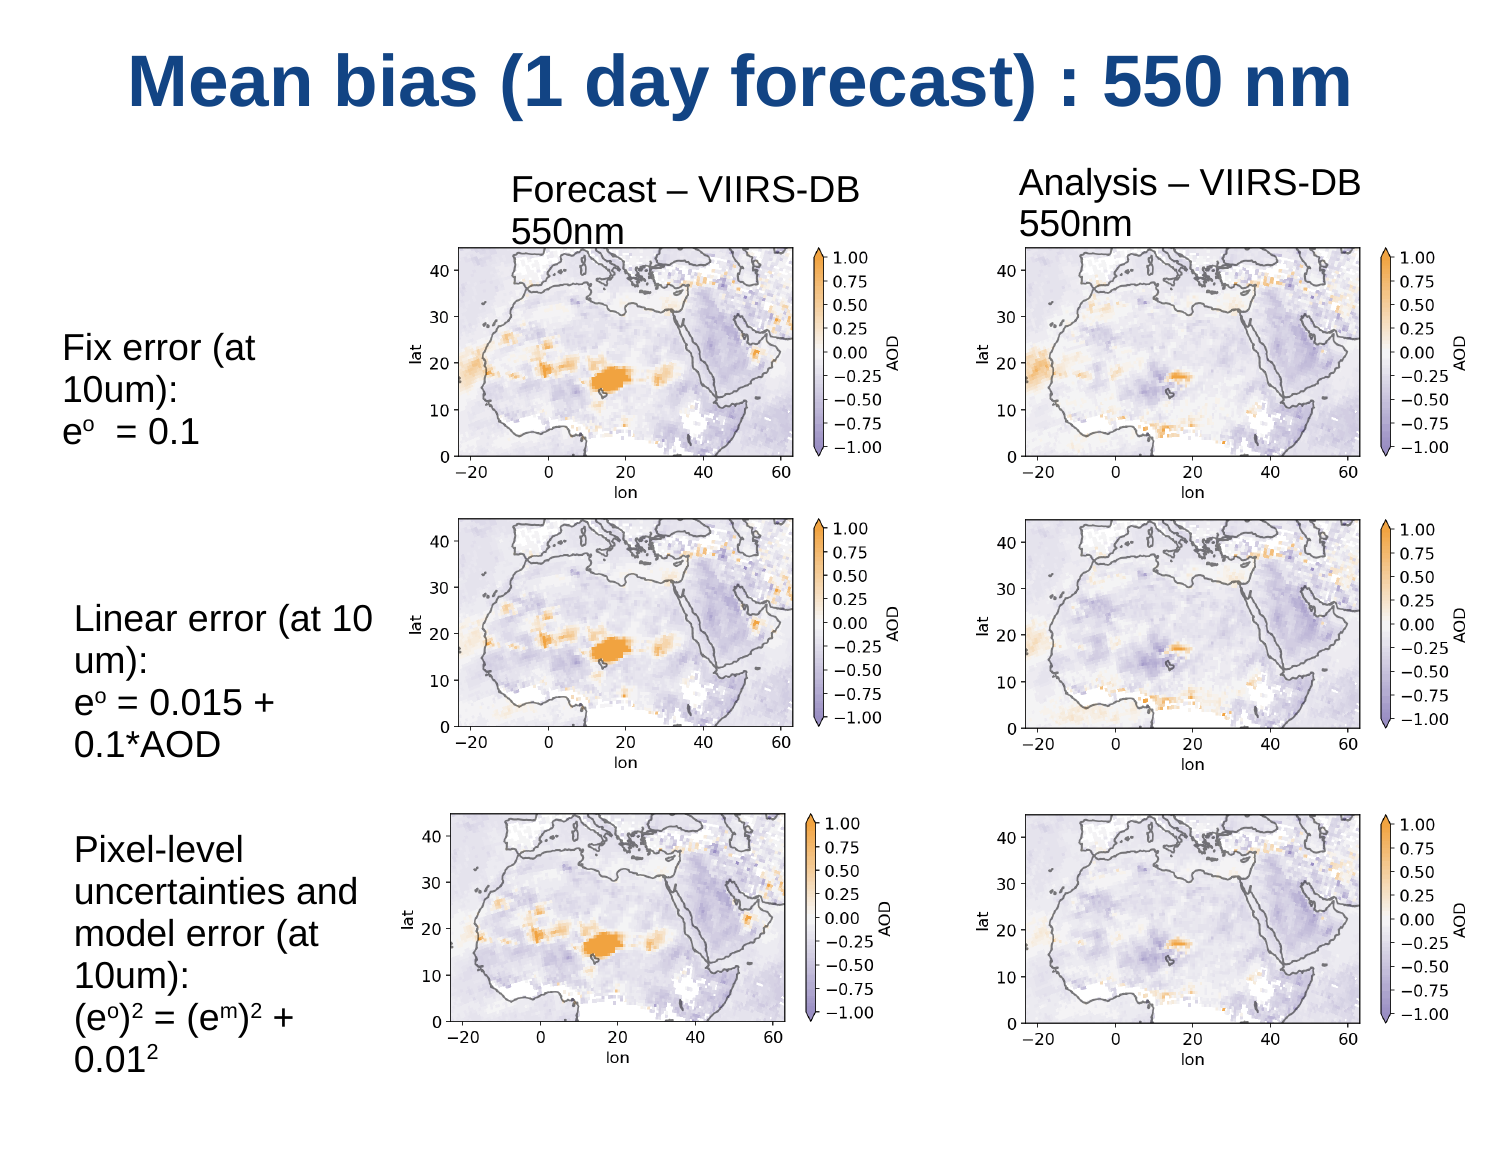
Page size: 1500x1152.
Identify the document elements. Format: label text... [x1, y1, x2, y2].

text_box Linear error (at 10 um): eo = 0.015 + 0.1*AOD [59, 590, 390, 774]
text_box Fix error (at 10um): eo = 0.1 [47, 318, 378, 460]
text_box Mean bias (1 day forecast) : 550 nm [76, 36, 1427, 178]
picture [401, 813, 890, 1063]
picture [409, 247, 898, 498]
picture [976, 519, 1465, 770]
text_box Analysis – VIIRS-DB 550nm [1003, 153, 1394, 247]
picture [976, 247, 1465, 498]
text_box Pixel-level uncertainties and model error (at 10um): (eo)2 = (em)2 + 0.012 [59, 821, 390, 1088]
picture [409, 518, 898, 768]
text_box Forecast – VIIRS-DB 550nm [496, 161, 910, 260]
picture [976, 814, 1465, 1065]
